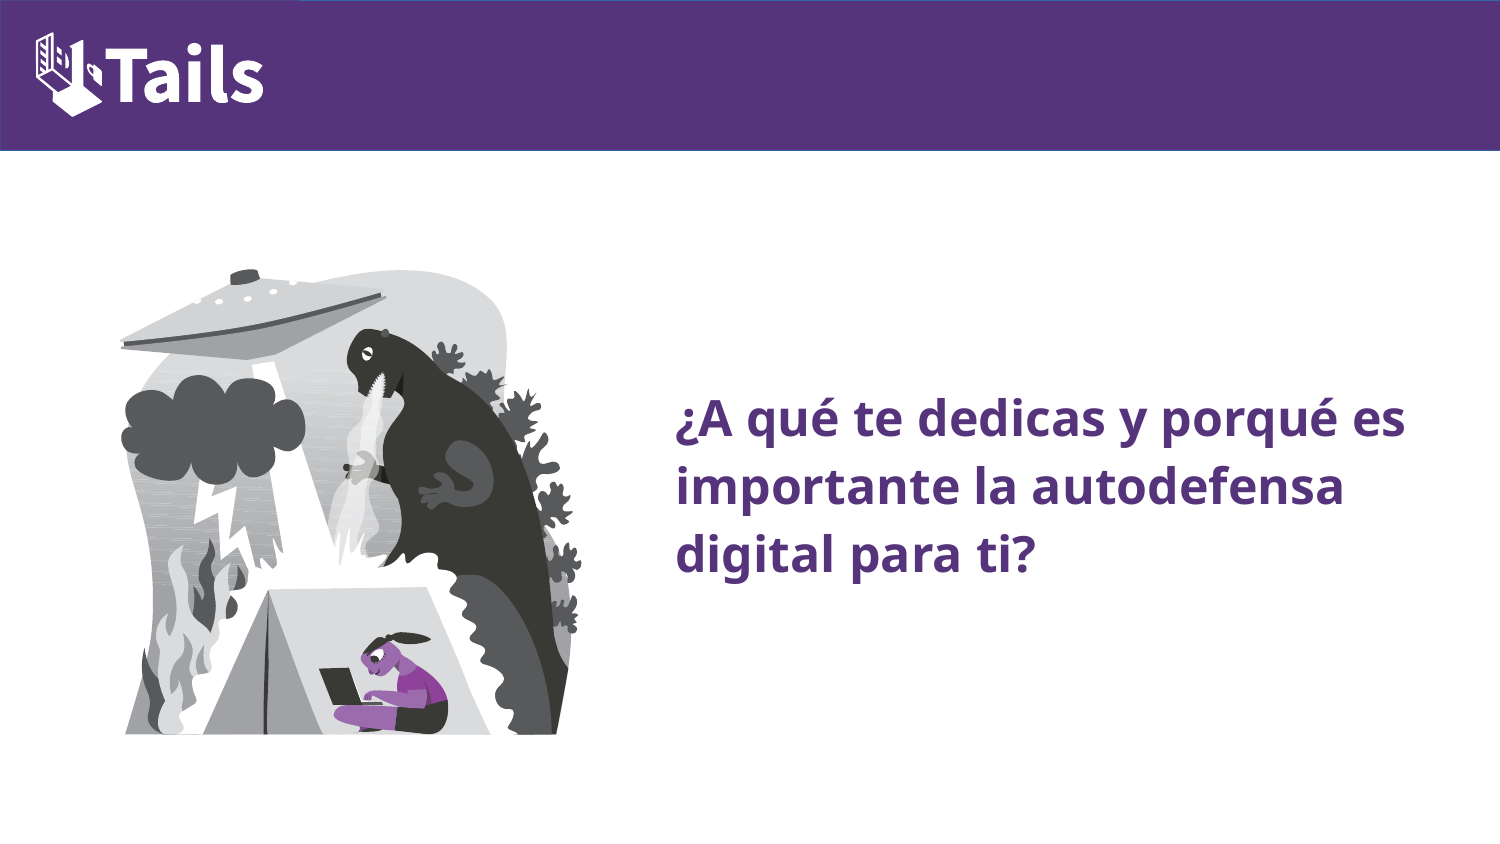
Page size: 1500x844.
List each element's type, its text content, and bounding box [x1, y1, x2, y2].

picture [69, 260, 632, 739]
title ¿A qué te dedicas y porqué es importante la autodefensa digital para ti? [675, 390, 1463, 580]
